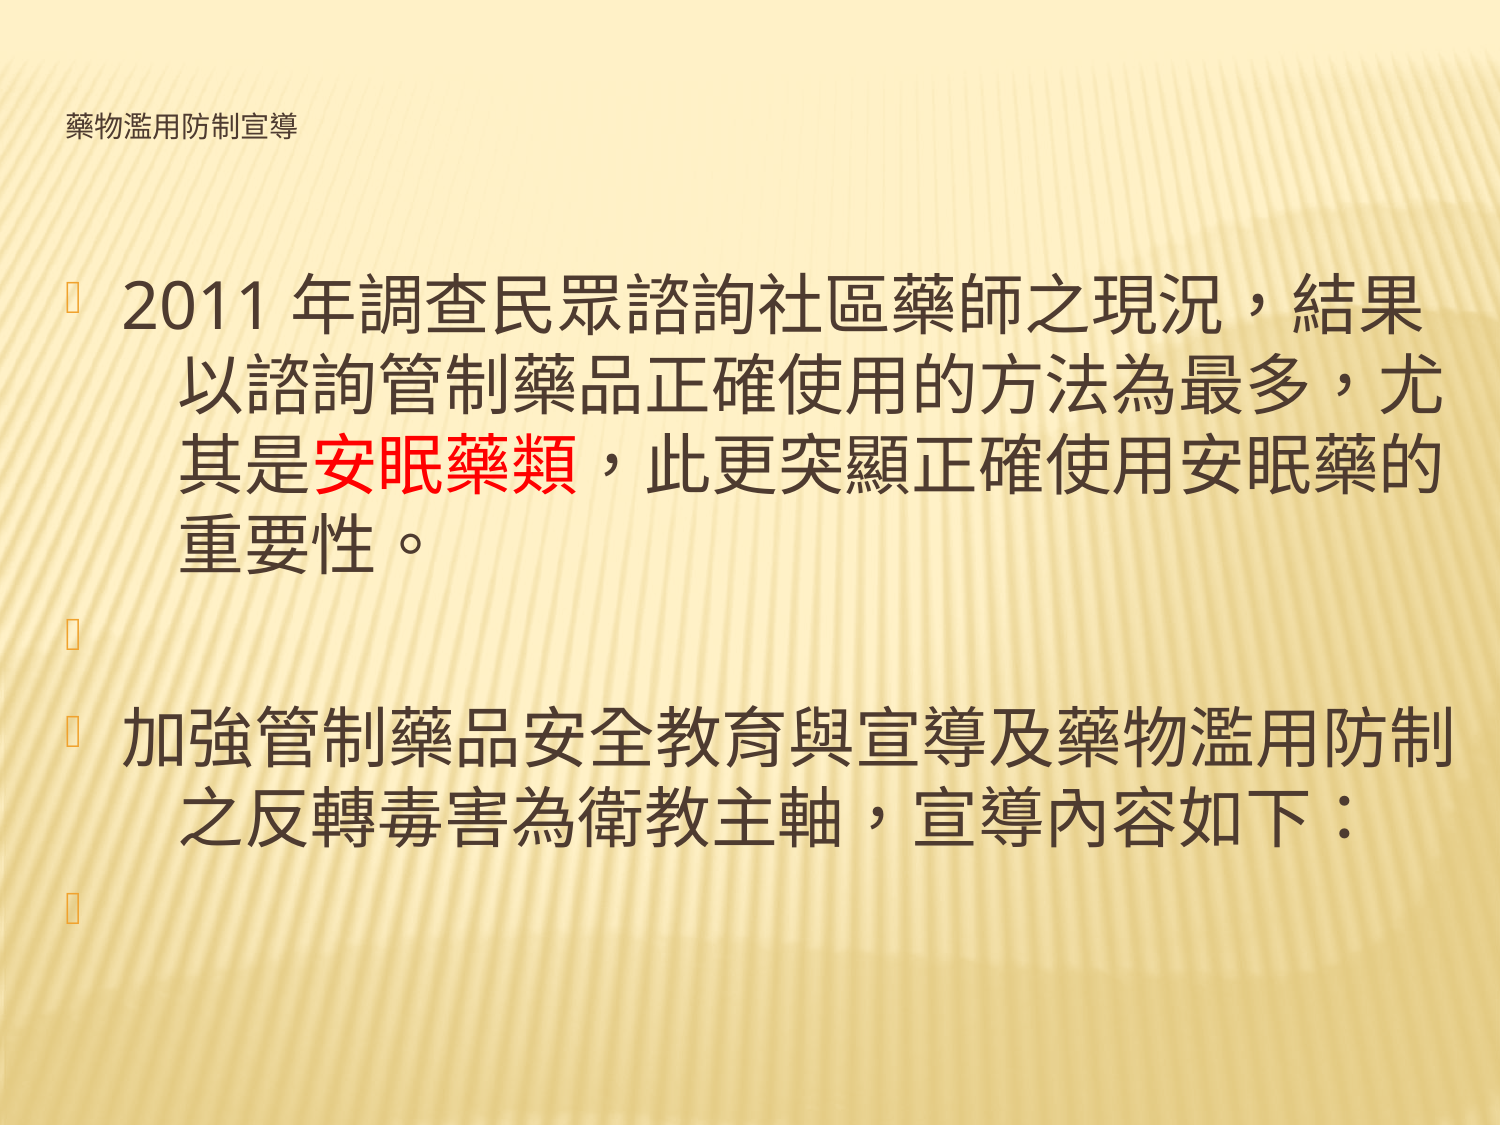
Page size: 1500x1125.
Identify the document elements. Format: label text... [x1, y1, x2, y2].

list 2011年調查民眾諮詢社區藥師之現況，結果以諮詢管制藥品正確使用的方法為最多，尤其是安眠藥類，此更突顯正確使用安眠藥的重要性。 加強管制藥品安全教育與宣導及藥物濫用防制之反轉毒害為衛教主軸，宣導內容如下： [50, 254, 1476, 998]
title 藥物濫用防制宣導 [50, 75, 1476, 213]
